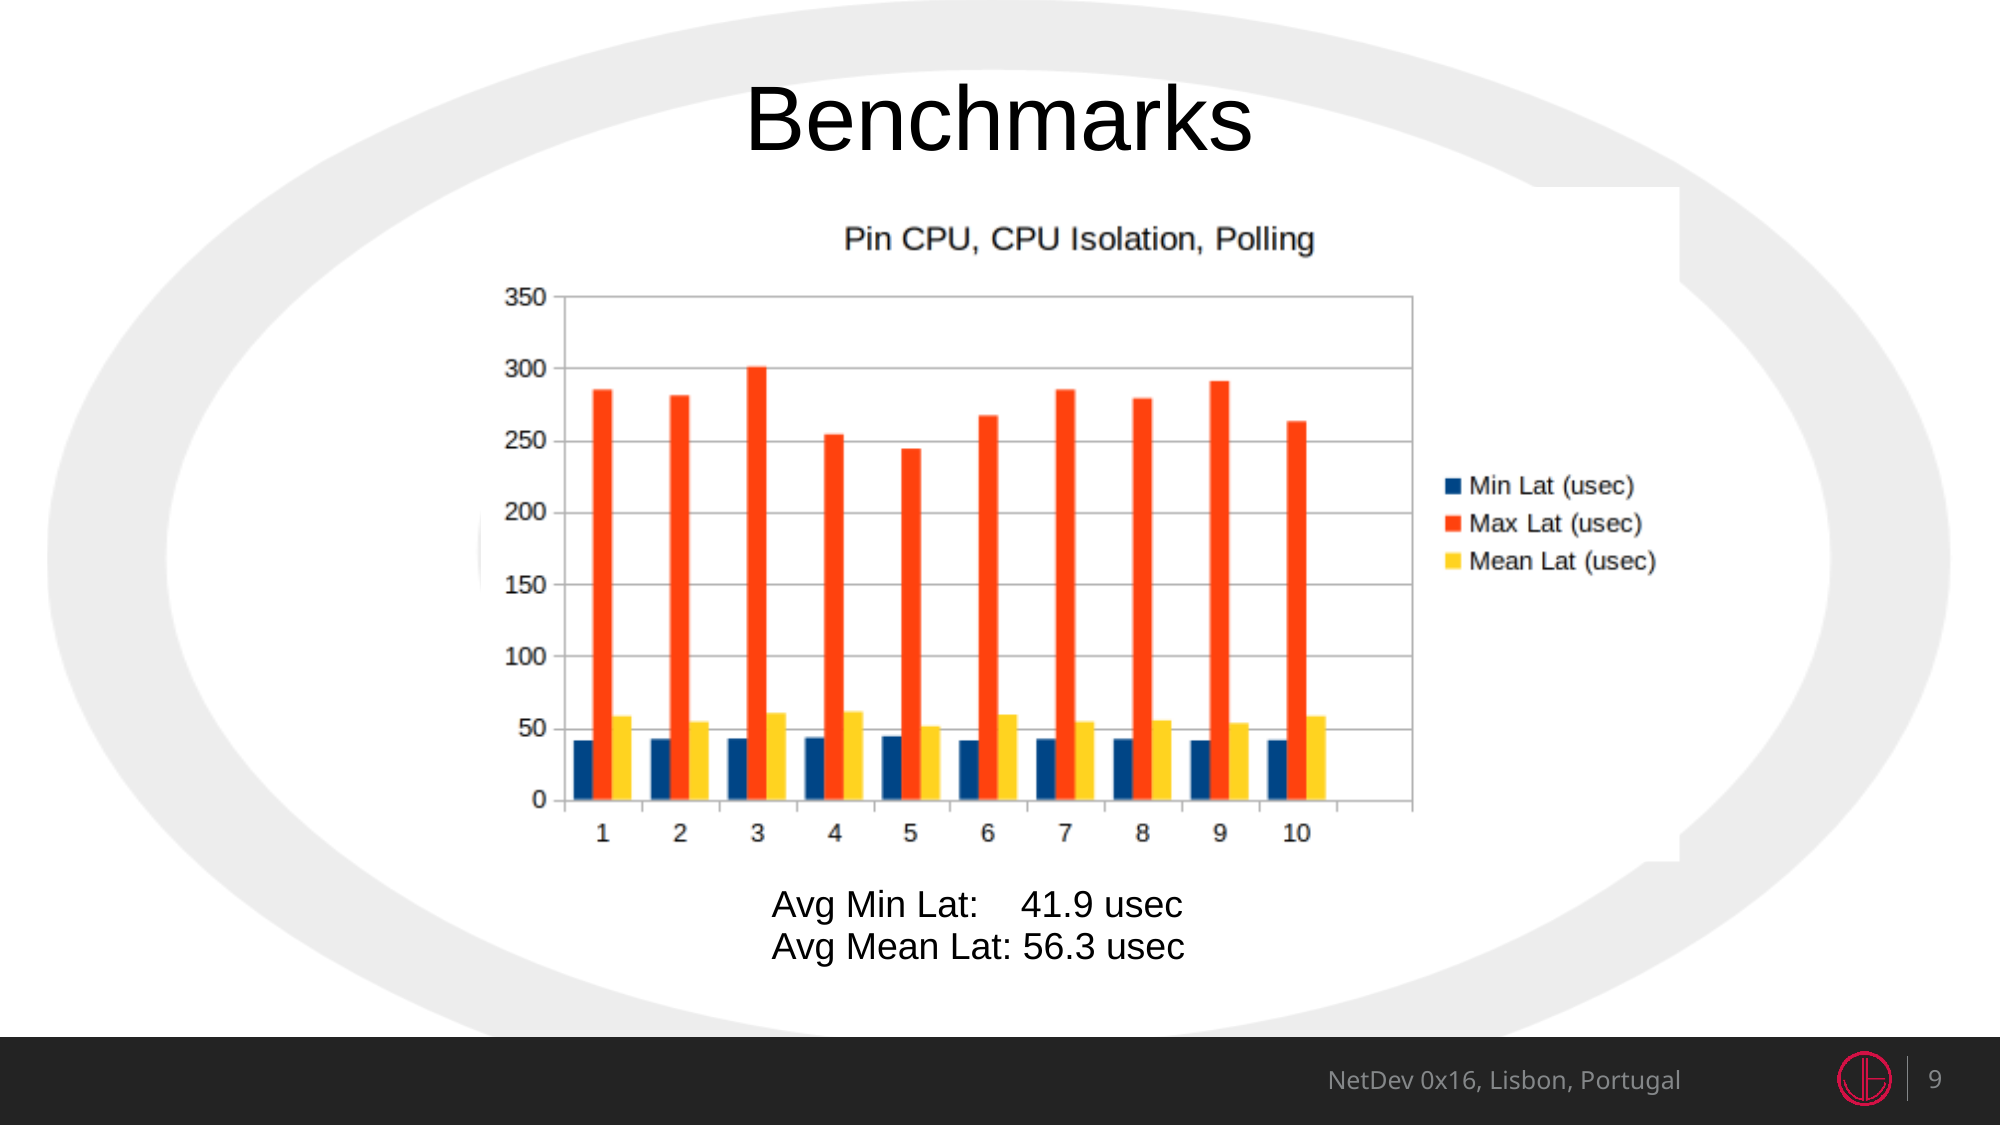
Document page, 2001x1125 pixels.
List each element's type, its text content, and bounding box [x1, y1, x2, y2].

picture [1837, 1051, 1892, 1106]
picture [481, 187, 1682, 864]
title Benchmarks [137, 25, 1863, 220]
text_box NetDev 0x16, Lisbon, Portugal [1312, 1050, 1763, 1110]
text_box <number> [1913, 1050, 2000, 1111]
text_box Avg Min Lat: 41.9 usec Avg Mean Lat: 56.3 usec [756, 876, 1201, 976]
